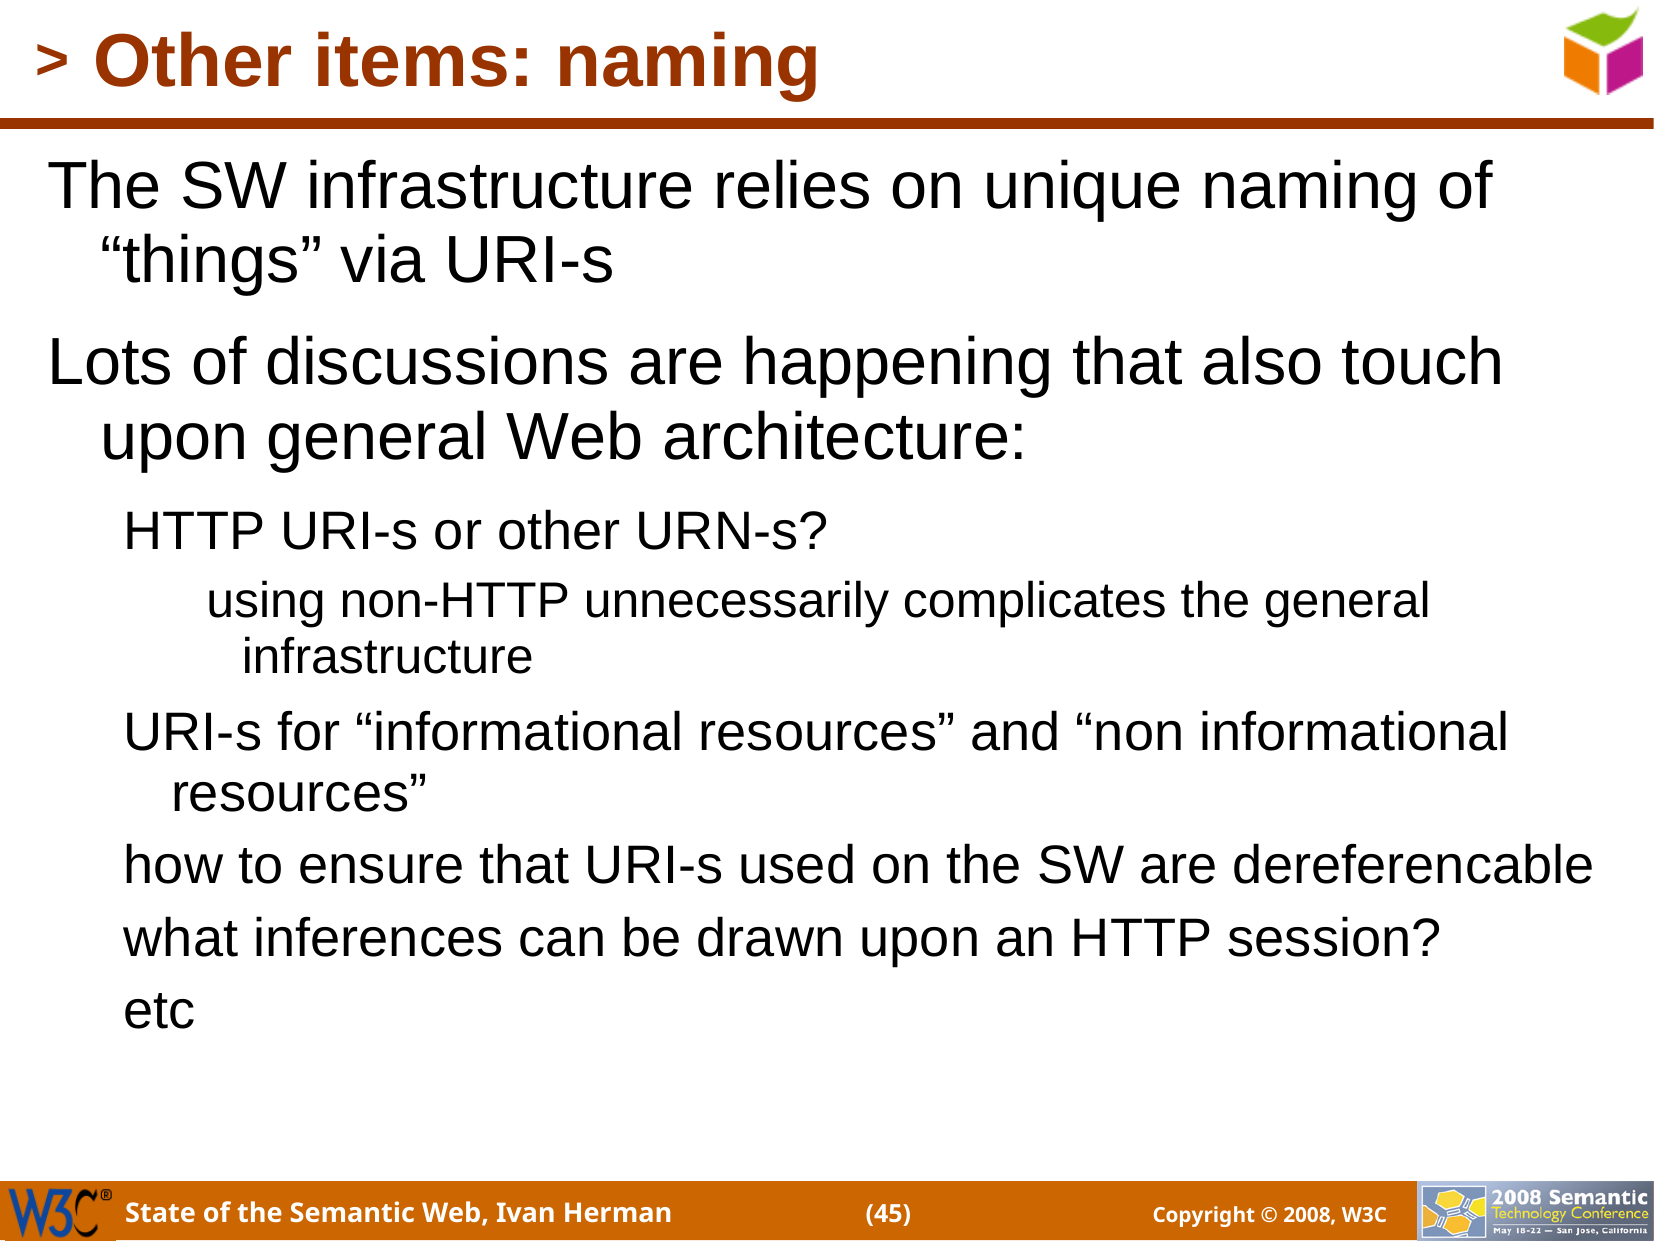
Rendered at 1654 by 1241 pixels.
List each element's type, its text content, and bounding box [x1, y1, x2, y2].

picture [1417, 1181, 1654, 1241]
list The SW infrastructure relies on unique naming of “things” via URI-s Lots of discussions are happening that also touch upon general Web architecture: HTTP URI-s or other URN-s? using non-HTTP unnecessarily complicates the general infrastructure URI-s for “informational resources” and “non informational resources” how to ensure that URI-s used on the SW are dereferencable what inferences can be drawn upon an HTTP session? etc [29, 147, 1624, 1134]
title Other items: naming [93, 0, 1493, 119]
picture [1564, 5, 1643, 95]
picture [5, 1186, 116, 1241]
